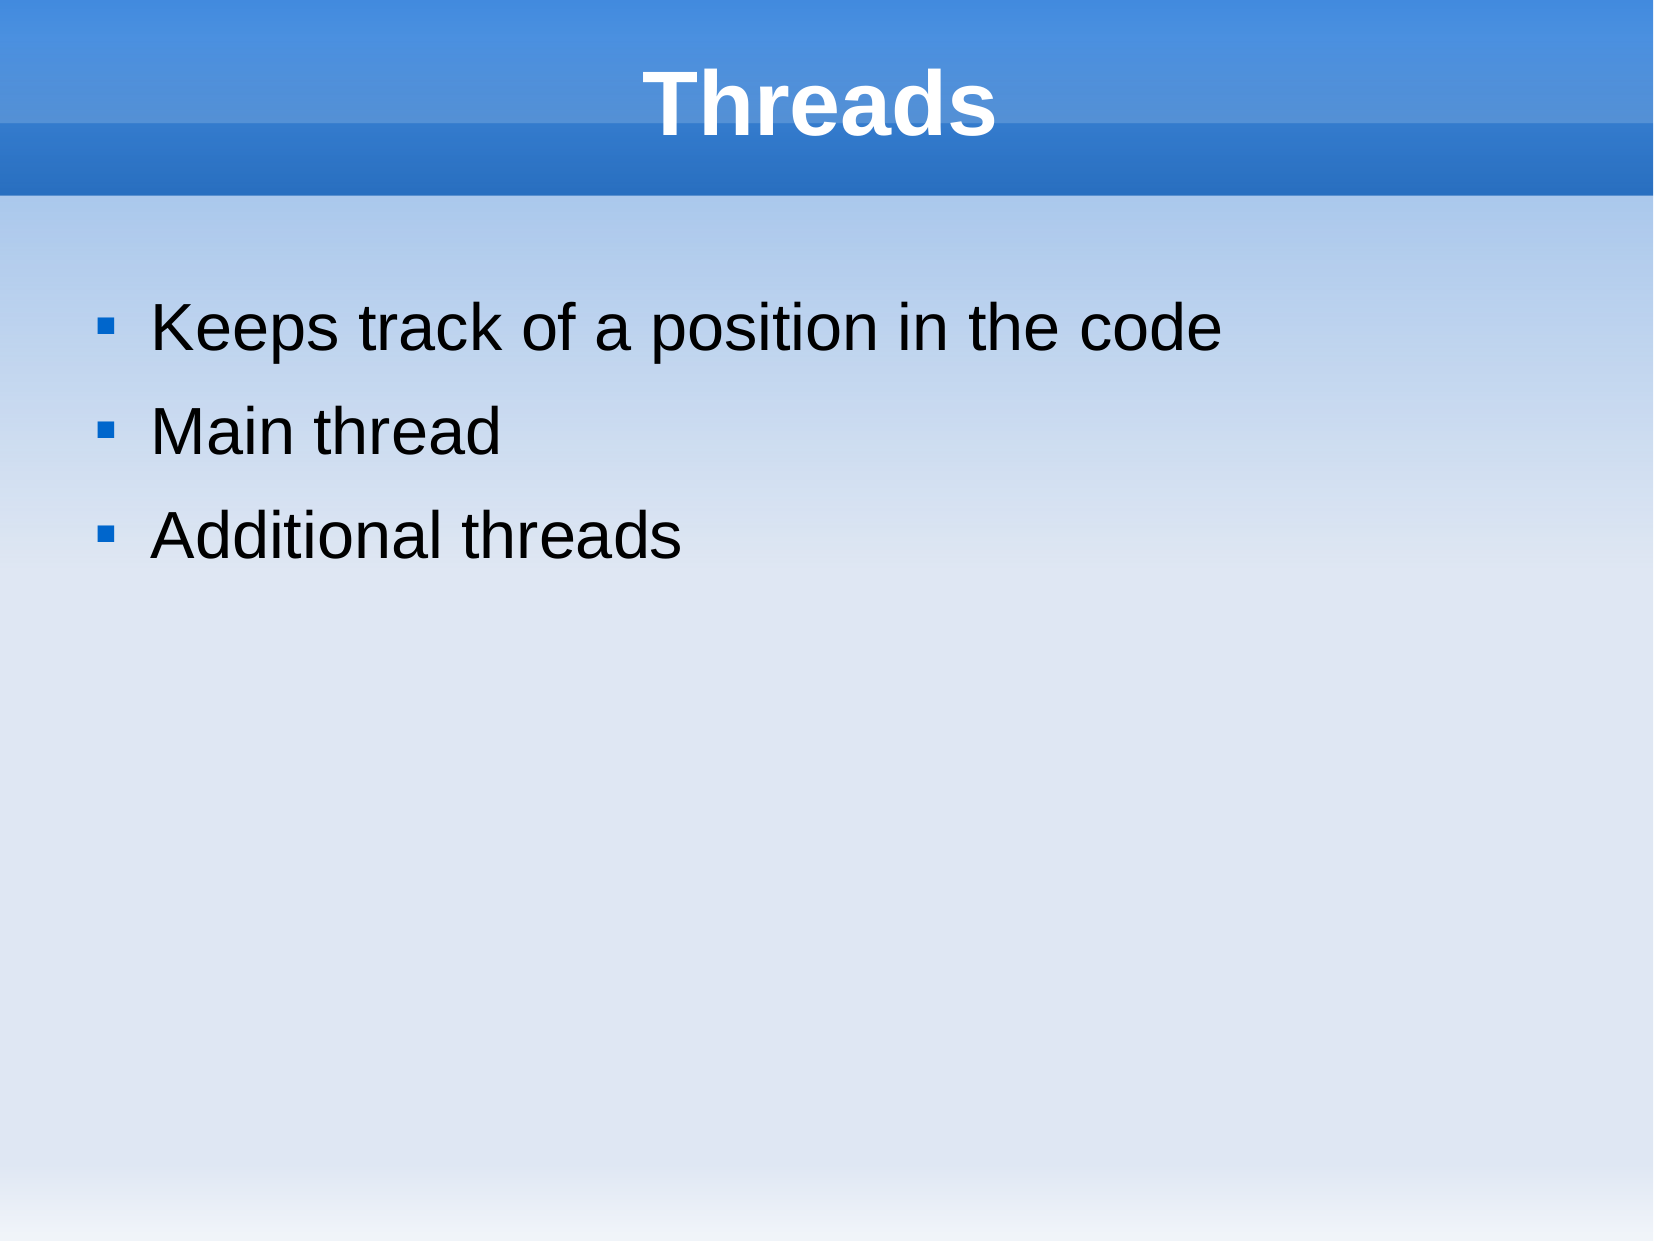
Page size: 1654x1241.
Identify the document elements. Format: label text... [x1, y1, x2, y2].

picture [0, 0, 1654, 1241]
title Threads [76, 7, 1565, 200]
list Keeps track of a position in the code Main thread Additional threads [79, 289, 1568, 628]
